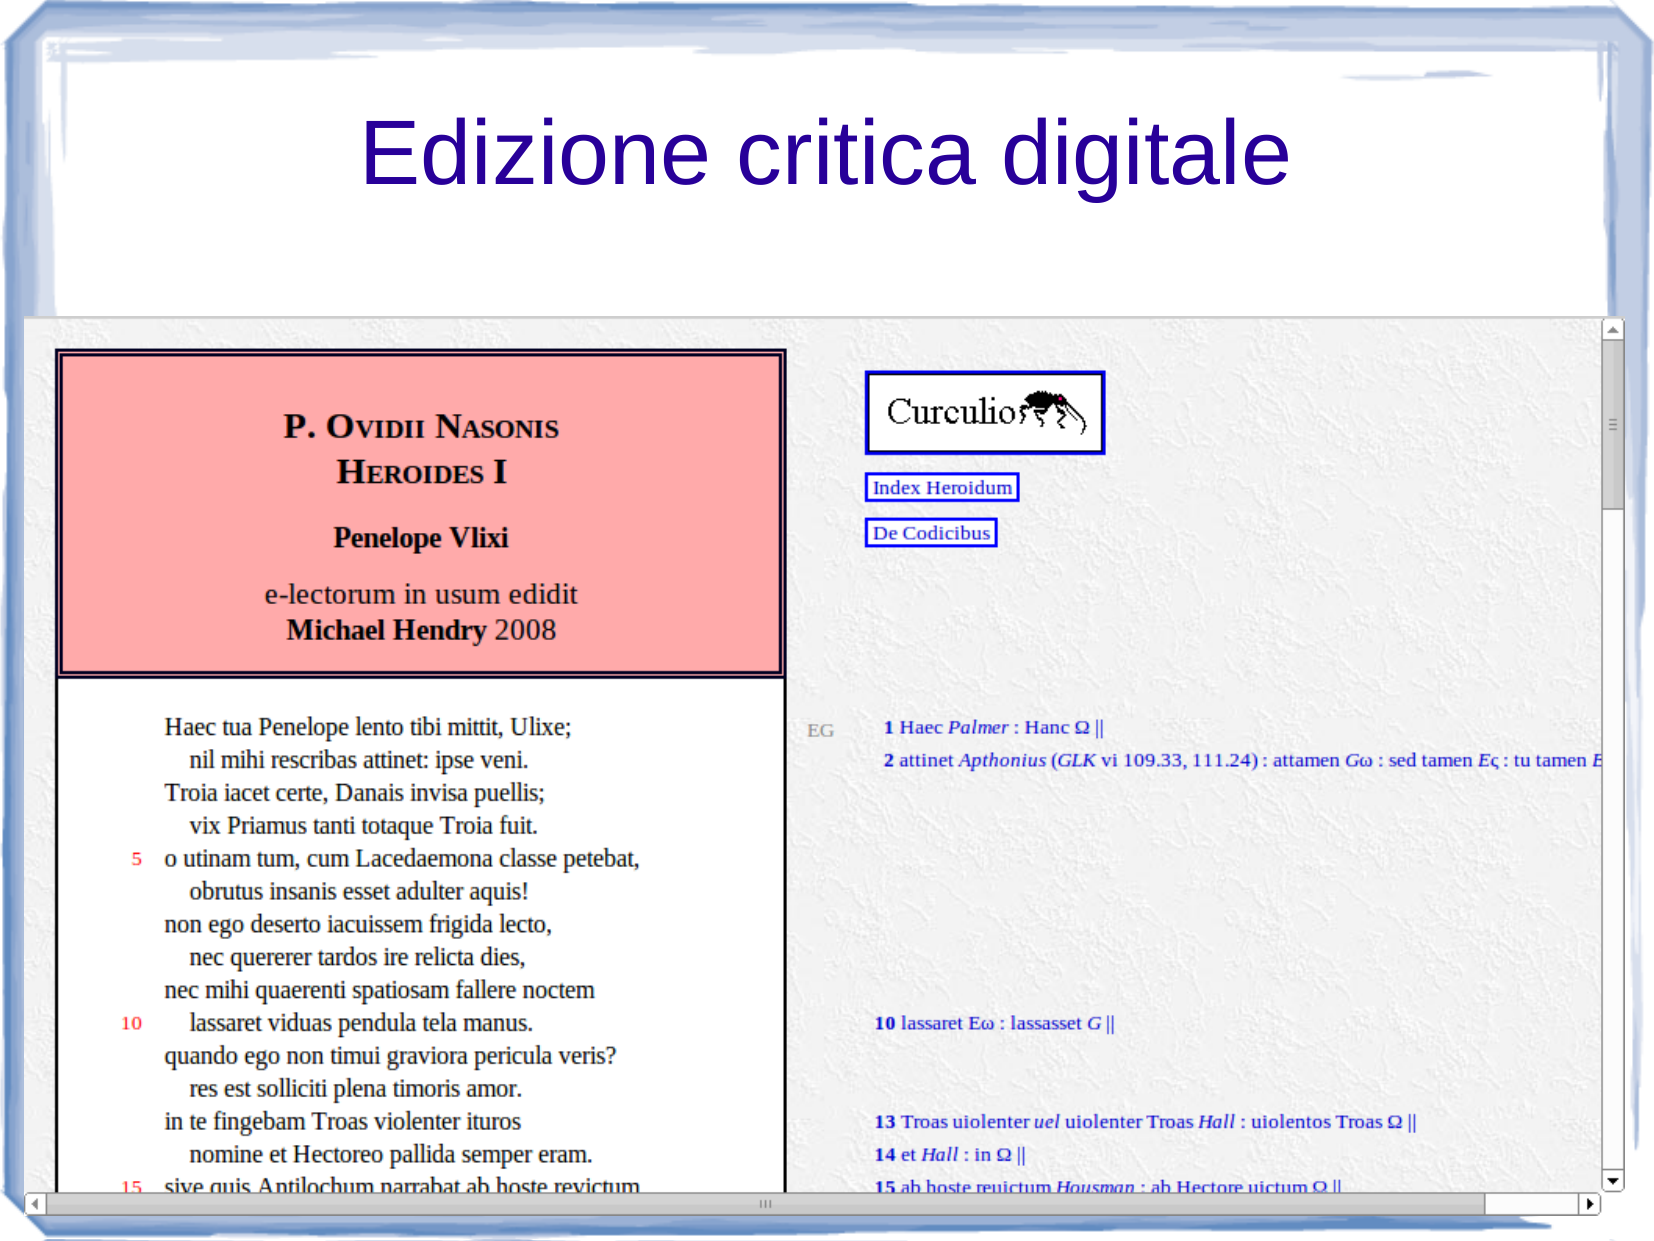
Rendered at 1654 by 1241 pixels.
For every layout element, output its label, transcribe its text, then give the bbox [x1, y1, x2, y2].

picture [0, 0, 1654, 1241]
title Edizione critica digitale [82, 49, 1571, 257]
